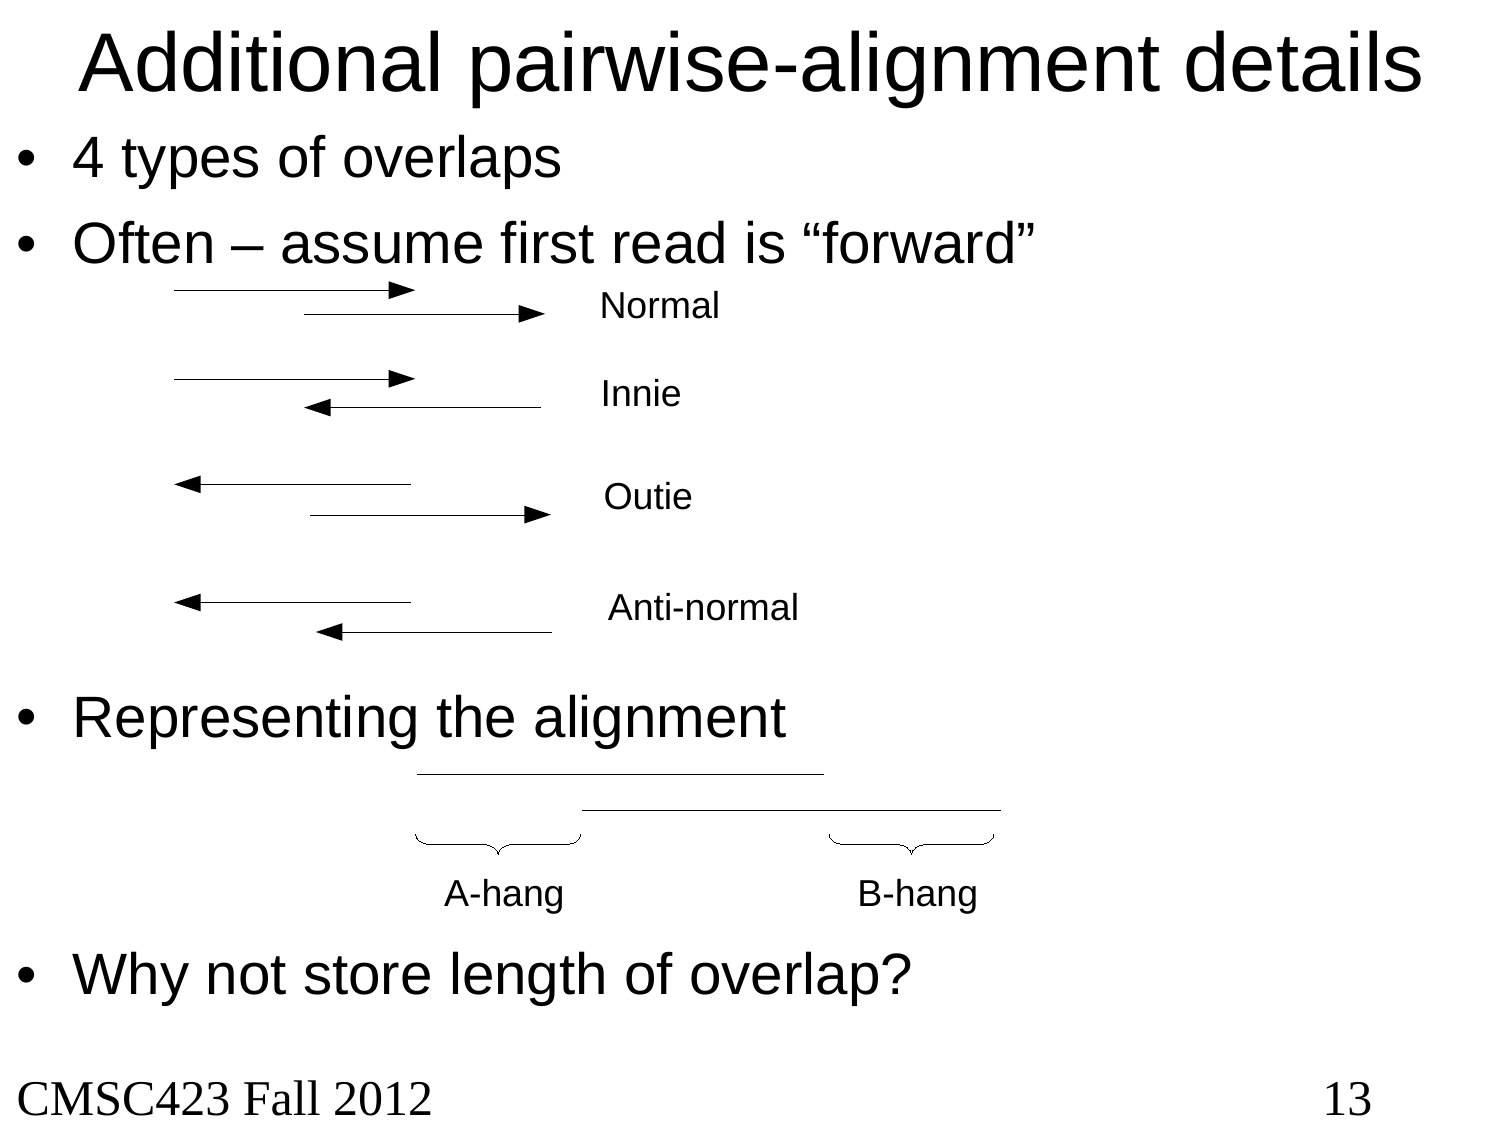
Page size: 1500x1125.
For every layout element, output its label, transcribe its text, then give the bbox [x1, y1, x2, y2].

title Additional pairwise-alignment details [19, 9, 1485, 116]
text_box Innie [585, 361, 697, 421]
text_box B-hang [842, 861, 994, 922]
text_box Outie [588, 464, 708, 570]
text_box Anti-normal [593, 575, 815, 636]
list 4 types of overlaps Often – assume first read is “forward” Representing the alignment Why not store length of overlap? [16, 124, 1485, 1072]
text_box Normal [584, 273, 736, 334]
text_box A-hang [429, 861, 581, 922]
